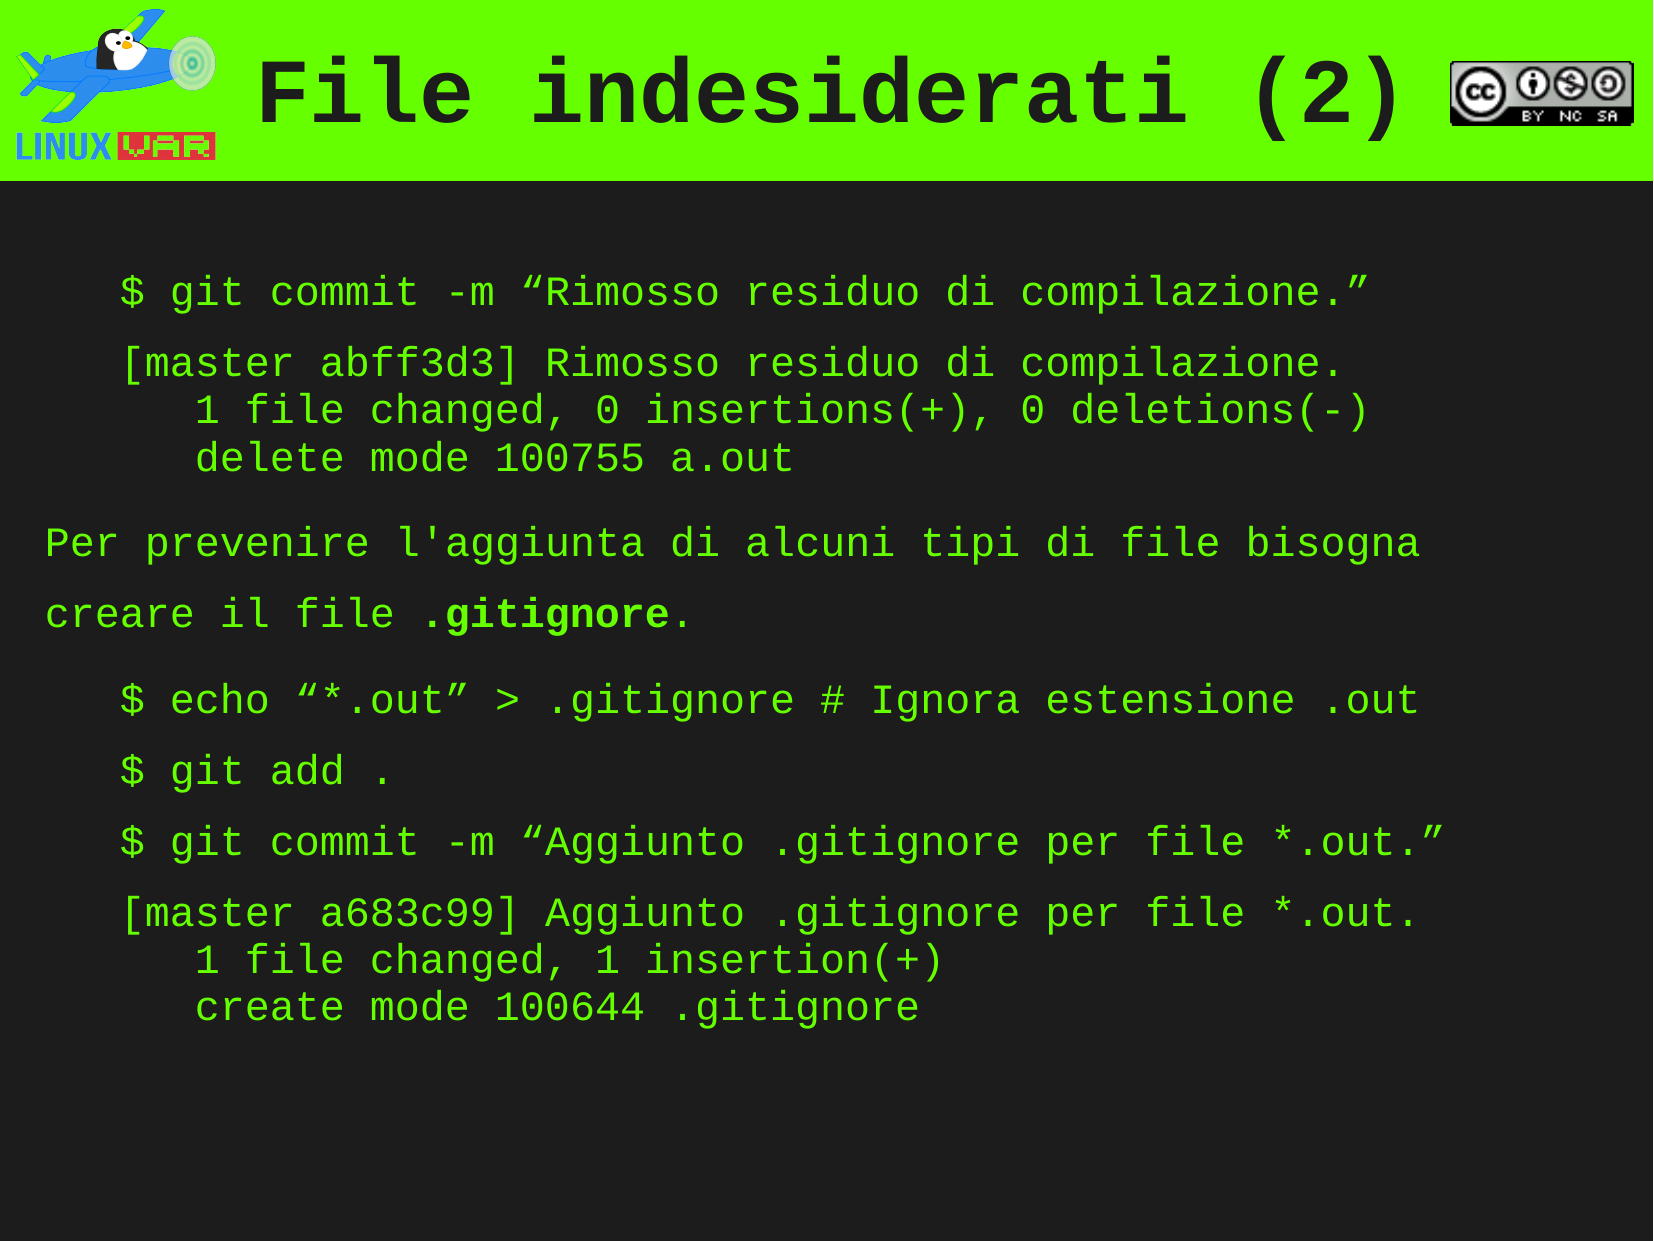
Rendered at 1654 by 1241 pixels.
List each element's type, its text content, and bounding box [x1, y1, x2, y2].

text_box $ git commit -m “Rimosso residuo di compilazione.” [master abff3d3] Rimosso residuo di compilazione. 1 file changed, 0 insertions(+), 0 deletions(-) delete mode 100755 a.out Per prevenire l'aggiunta di alcuni tipi di file bisogna creare il file .gitignore. $ echo “*.out” > .gitignore # Ignora estensione .out $ git add . $ git commit -m “Aggiunto .gitignore per file *.out.” [master a683c99] Aggiunto .gitignore per file *.out. 1 file changed, 1 insertion(+) create mode 100644 .gitignore [30, 240, 1606, 1021]
picture [1450, 61, 1634, 126]
picture [16, 9, 216, 160]
text_box File indesiderati (2) [216, 39, 1471, 158]
text_box [0, 0, 1653, 181]
